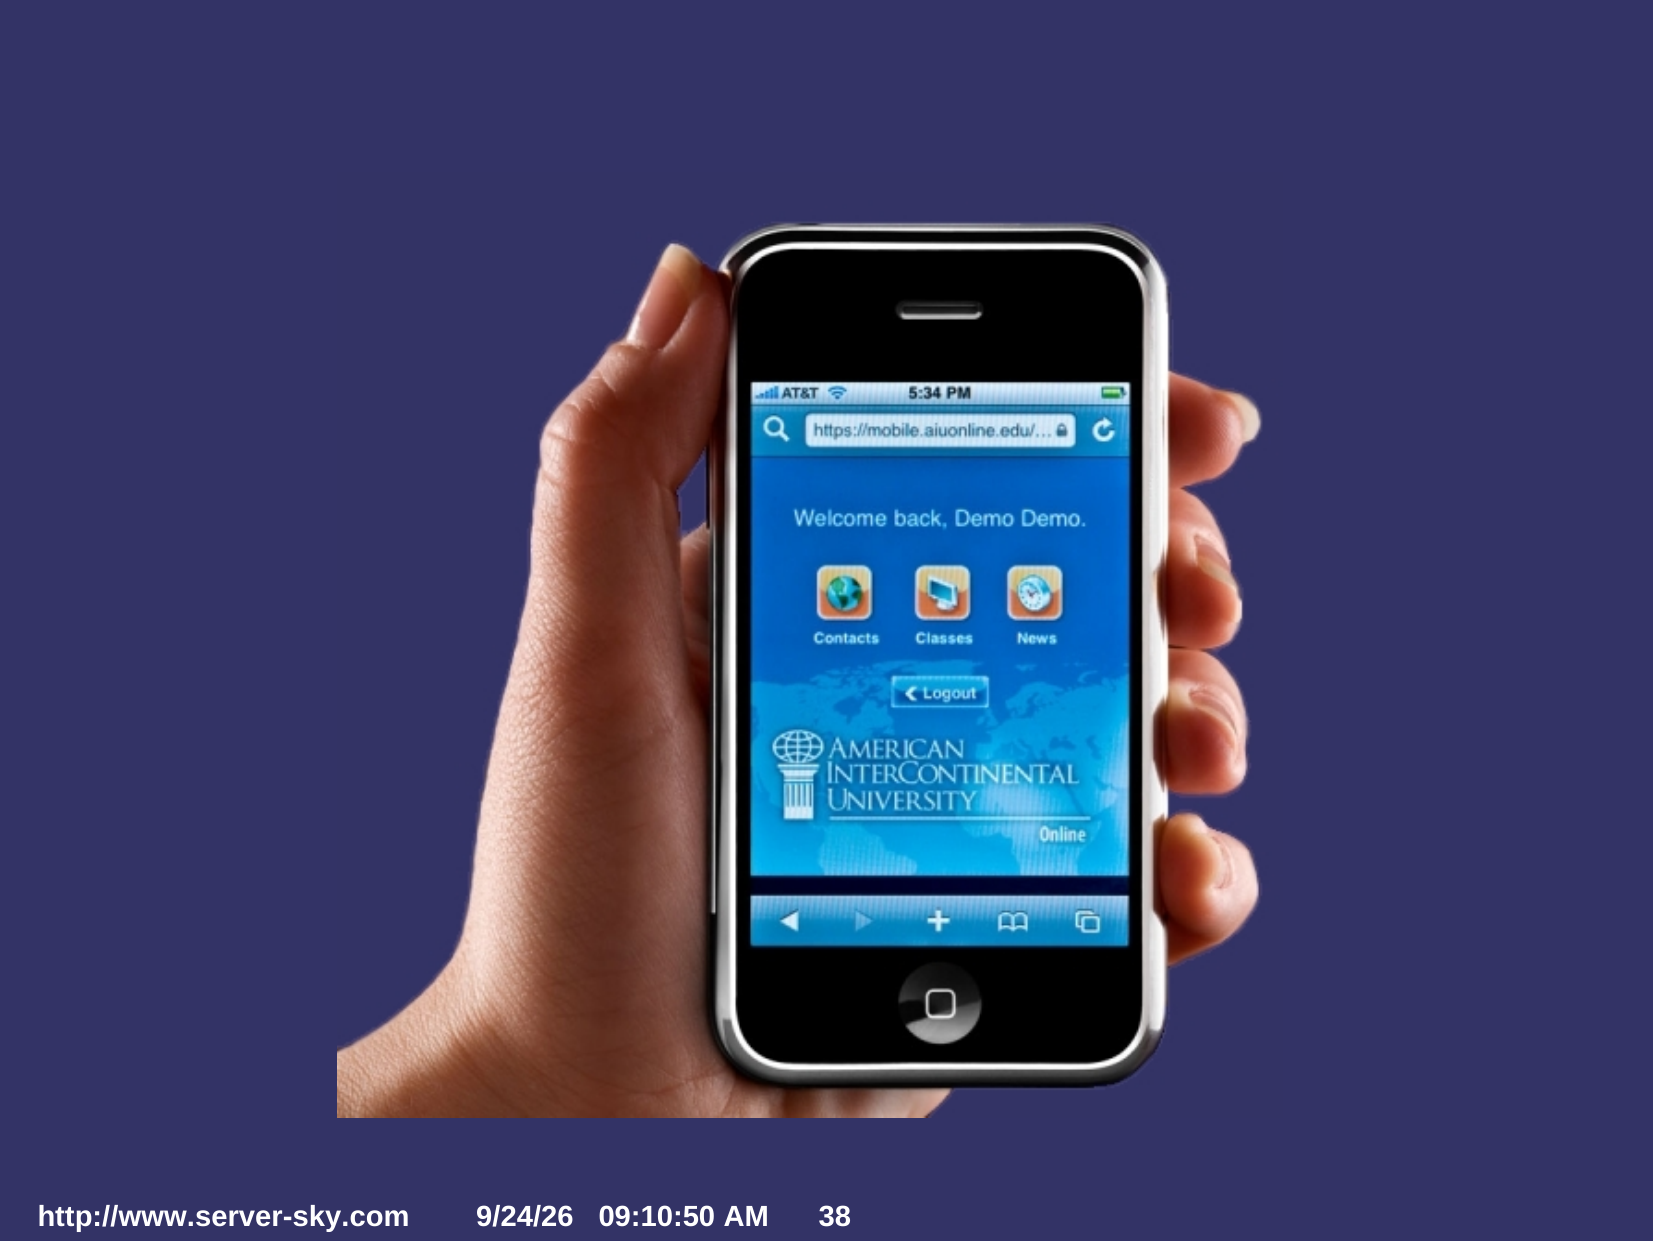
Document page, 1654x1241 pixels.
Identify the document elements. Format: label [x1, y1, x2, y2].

picture [337, 172, 1283, 1118]
